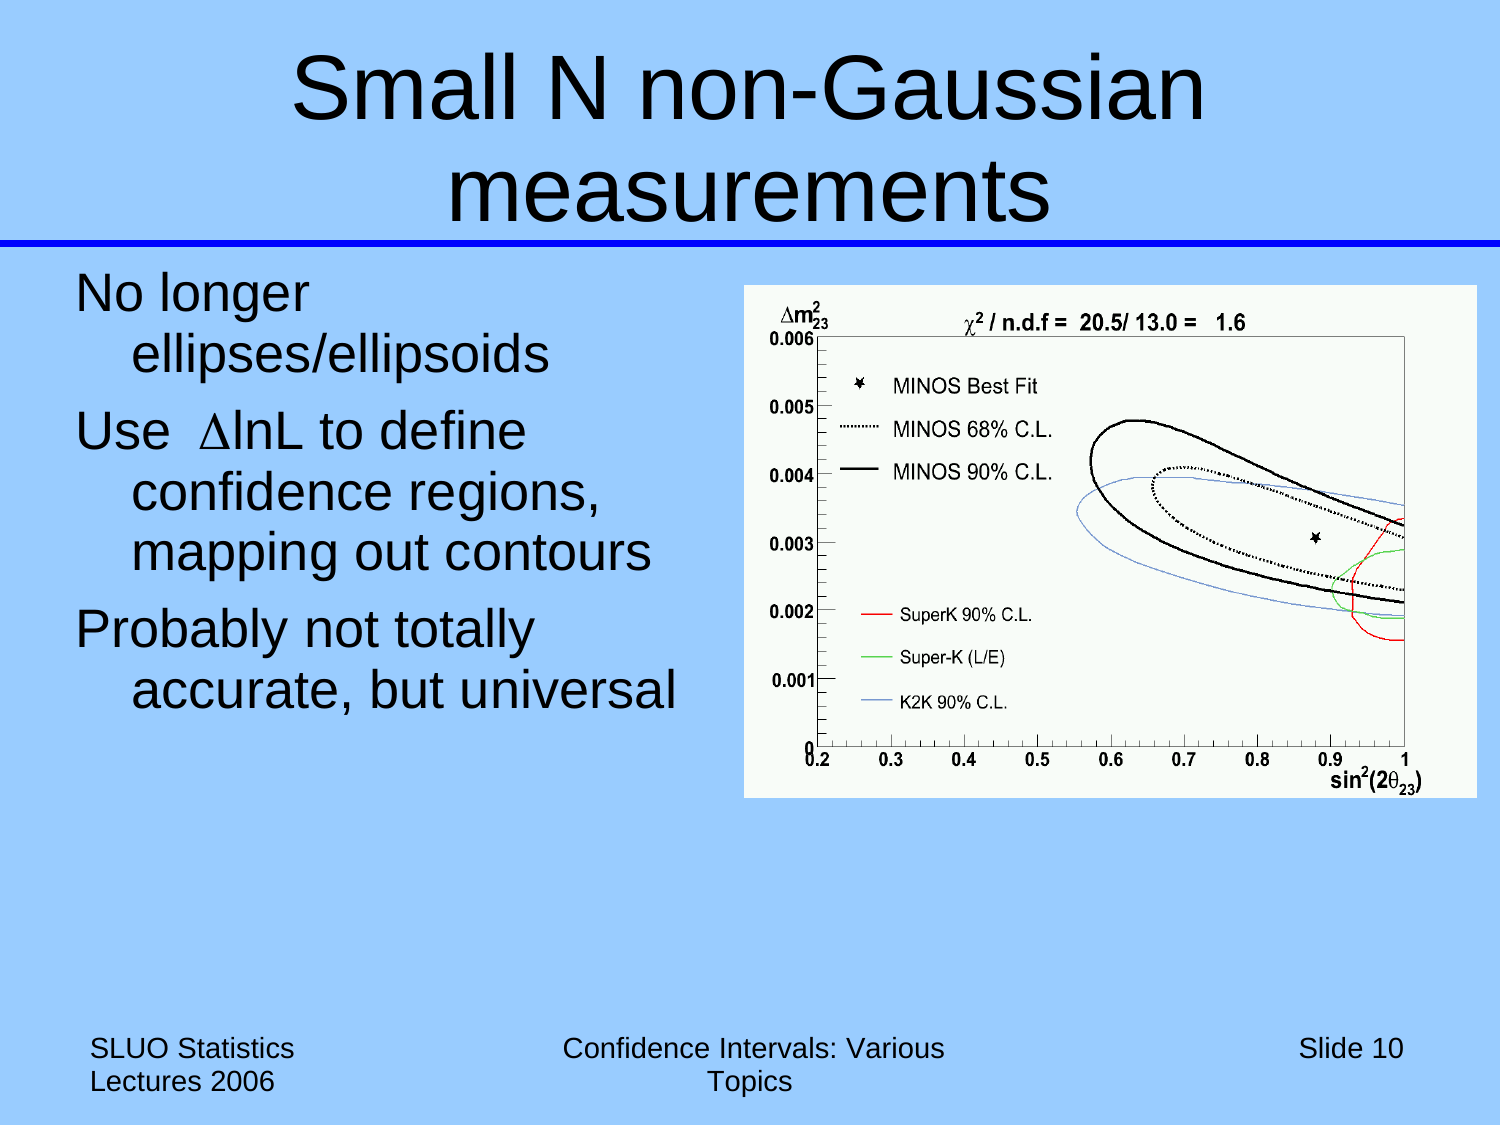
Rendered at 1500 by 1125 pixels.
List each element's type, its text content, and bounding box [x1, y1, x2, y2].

title Small N non-Gaussian measurements [75, 36, 1426, 242]
list No longer ellipses/ellipsoids Use lnL to define confidence regions, mapping out contours Probably not totally accurate, but universal [75, 262, 734, 1006]
picture [744, 285, 1477, 798]
